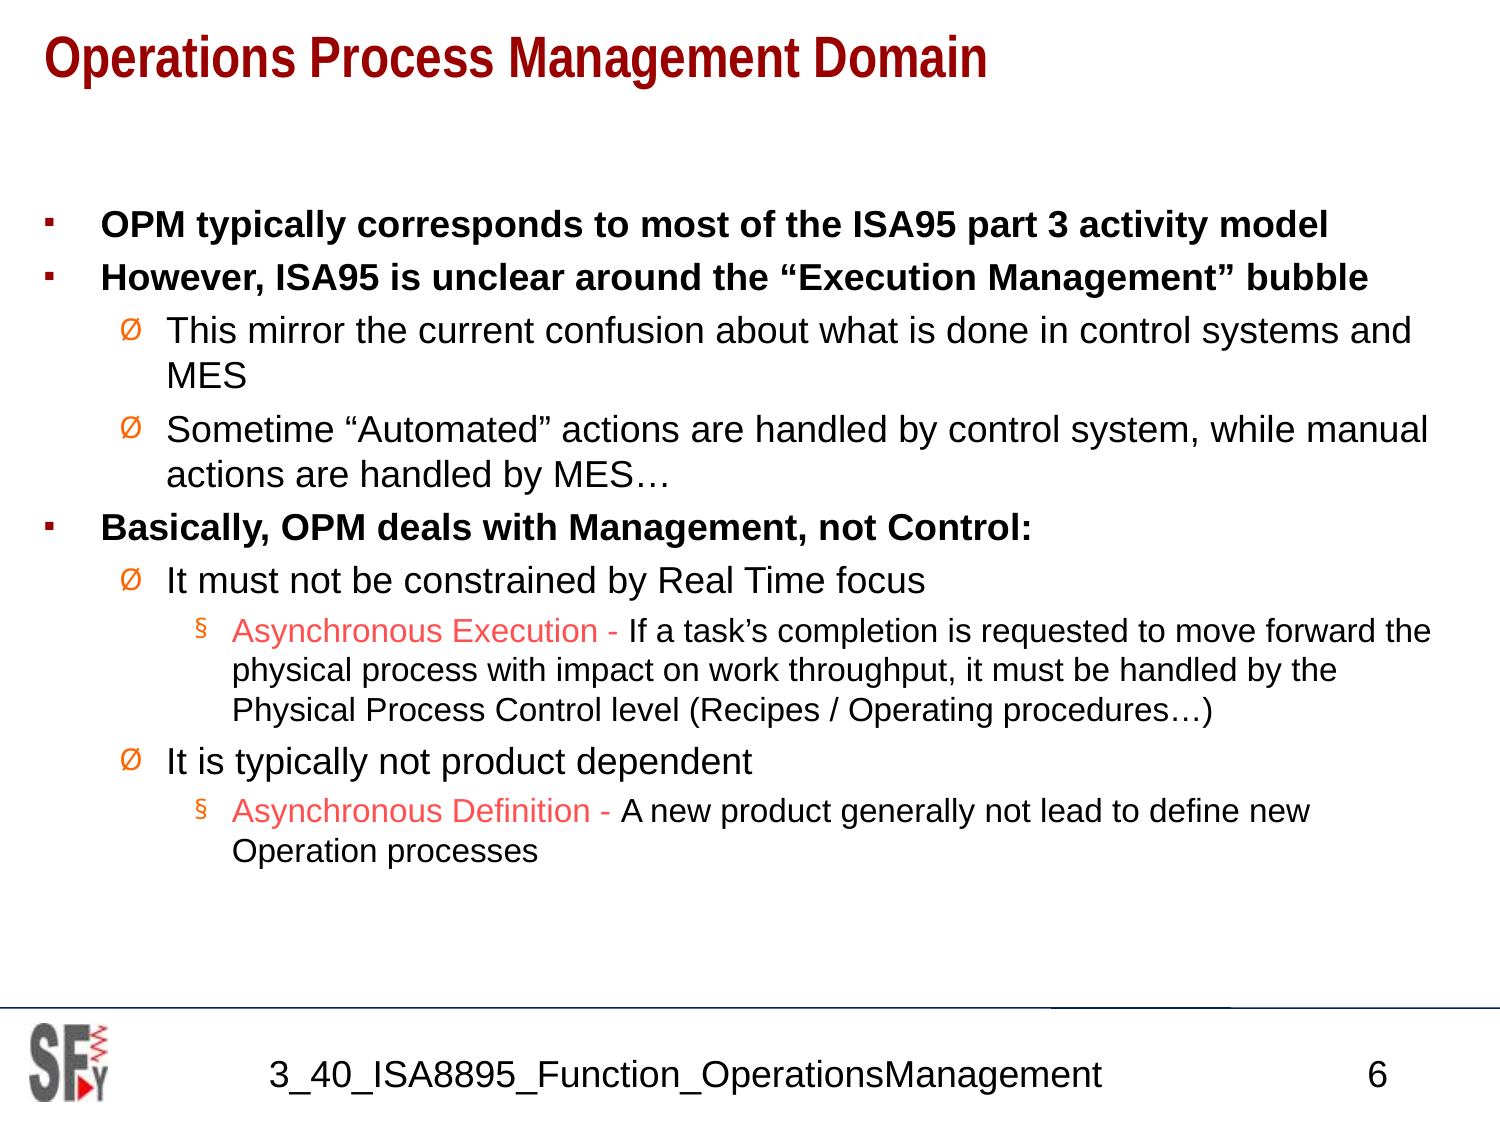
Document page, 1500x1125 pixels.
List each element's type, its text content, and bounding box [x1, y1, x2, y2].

footer 3_40_ISA8895_Function_OperationsManagement [253, 1034, 1336, 1103]
picture [29, 1023, 108, 1102]
title Operations Process Management Domain [29, 12, 1471, 138]
slide_number <numéro> [1352, 1034, 1490, 1103]
list OPM typically corresponds to most of the ISA95 part 3 activity model However, ISA95 is unclear around the “Execution Management” bubble This mirror the current confusion about what is done in control systems and MES Sometime “Automated” actions are handled by control system, while manual actions are handled by MES… Basically, OPM deals with Management, not Control: It must not be constrained by Real Time focus Asynchronous Execution - If a task’s completion is requested to move forward the physical process with impact on work throughput, it must be handled by the Physical Process Control level (Recipes / Operating procedures…) It is typically not product dependent Asynchronous Definition - A new product generally not lead to define new Operation processes [29, 184, 1471, 988]
